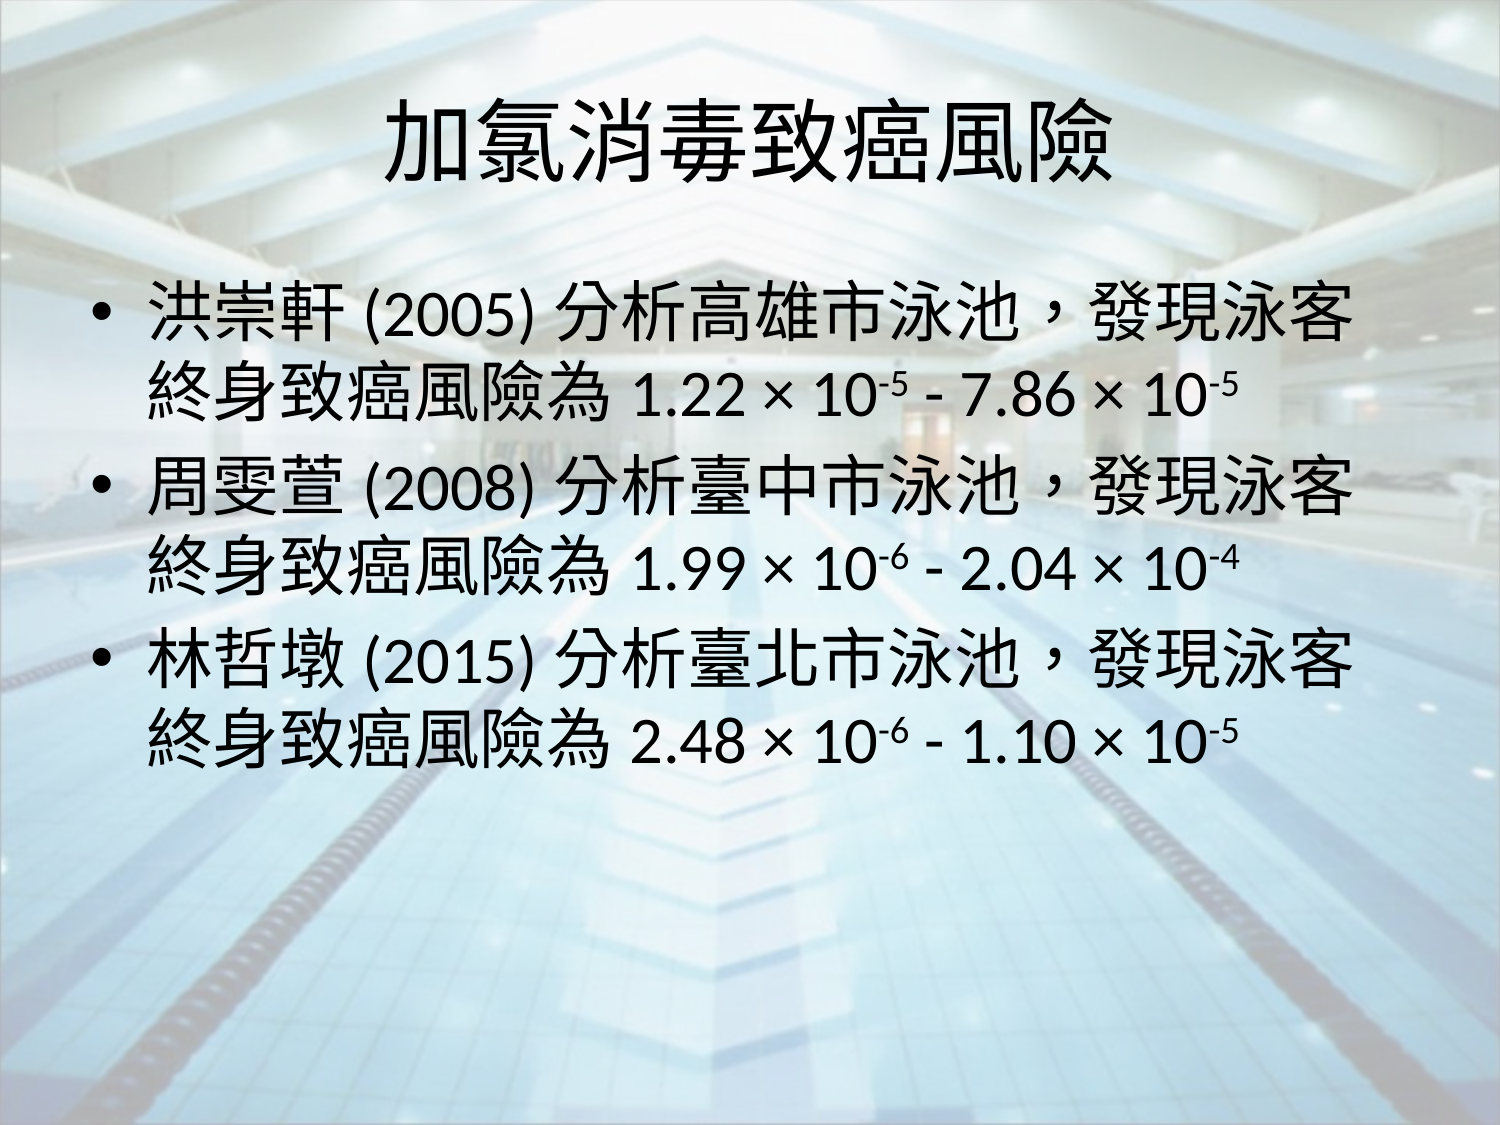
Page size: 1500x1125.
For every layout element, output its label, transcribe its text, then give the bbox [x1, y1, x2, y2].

title 加氯消毒致癌風險 [75, 45, 1425, 233]
list 洪崇軒(2005)分析高雄市泳池，發現泳客終身致癌風險為1.22 × 10-5 - 7.86 × 10-5 周雯萱(2008)分析臺中市泳池，發現泳客終身致癌風險為1.99 × 10-6 - 2.04 × 10-4 林哲墩(2015)分析臺北市泳池，發現泳客終身致癌風險為2.48 × 10-6 - 1.10 × 10-5 [75, 262, 1425, 1005]
